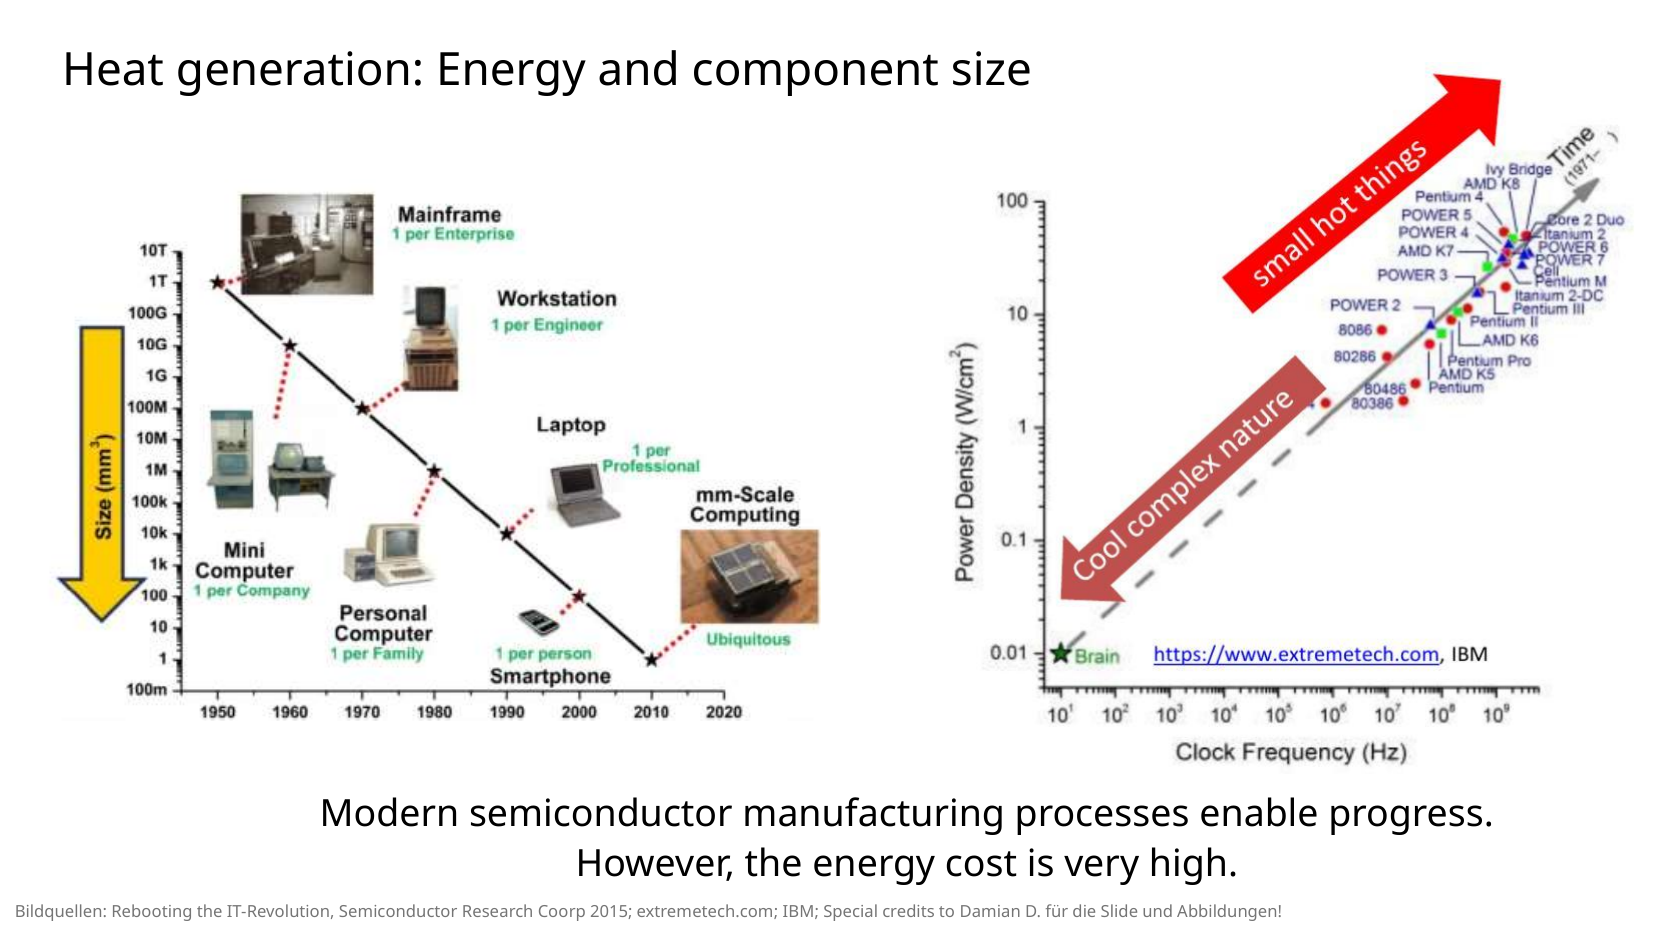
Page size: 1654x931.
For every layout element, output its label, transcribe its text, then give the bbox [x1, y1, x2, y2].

text_box Heat generation: Energy and component size [47, 29, 1613, 155]
text_box Modern semiconductor manufacturing processes enable progress. However, the energy cost is very high. [304, 778, 1453, 884]
picture [25, 179, 821, 721]
picture [944, 62, 1642, 774]
text_box Bildquellen: Rebooting the IT-Revolution, Semiconductor Research Coorp 2015; extremetech.com; IBM; Special credits to Damian D. für die Slide und Abbildungen! [0, 891, 1654, 931]
